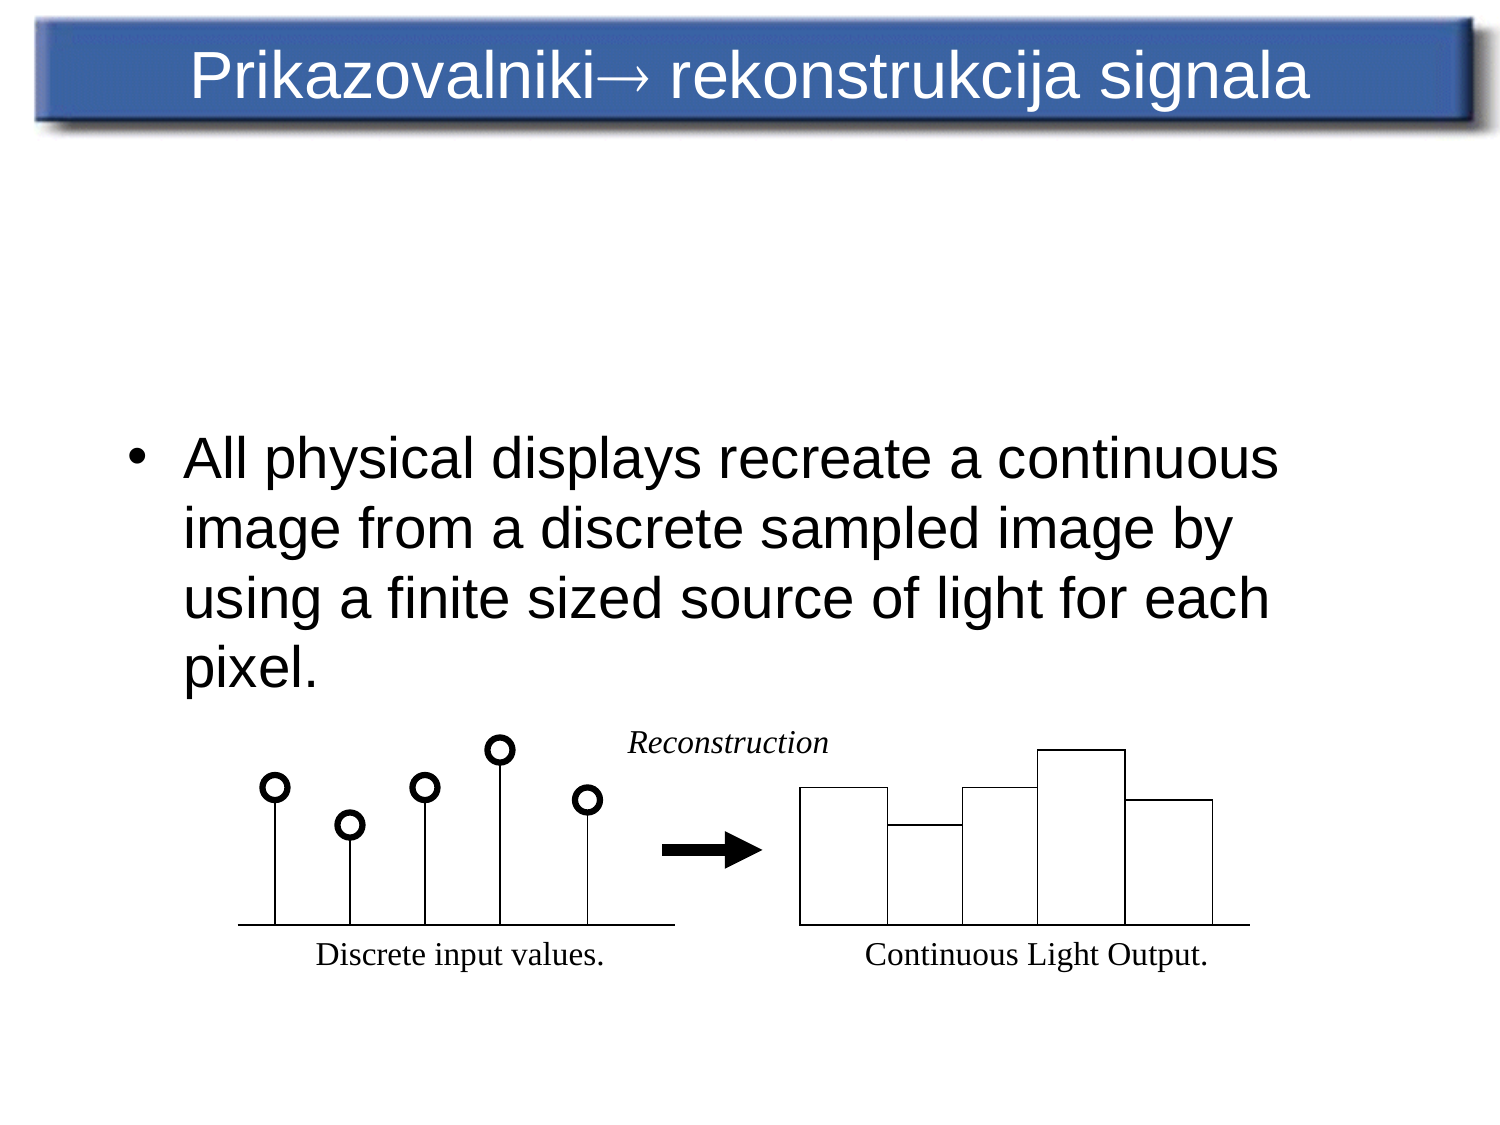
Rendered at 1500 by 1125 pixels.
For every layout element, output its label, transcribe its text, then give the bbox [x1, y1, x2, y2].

text_box [574, 787, 601, 813]
text_box [262, 774, 288, 801]
picture [33, 14, 1500, 141]
text_box [337, 812, 363, 838]
text_box Reconstruction [612, 712, 845, 768]
text_box [412, 774, 438, 801]
list All physical displays recreate a continuous image from a discrete sampled image by using a finite sized source of light for each pixel. [112, 412, 1388, 1088]
title Prikazovalniki rekonstrukcija signala [112, 24, 1388, 121]
text_box [799, 749, 1213, 925]
text_box Discrete input values. [300, 924, 621, 981]
text_box Continuous Light Output. [850, 924, 1224, 981]
text_box [487, 737, 513, 763]
